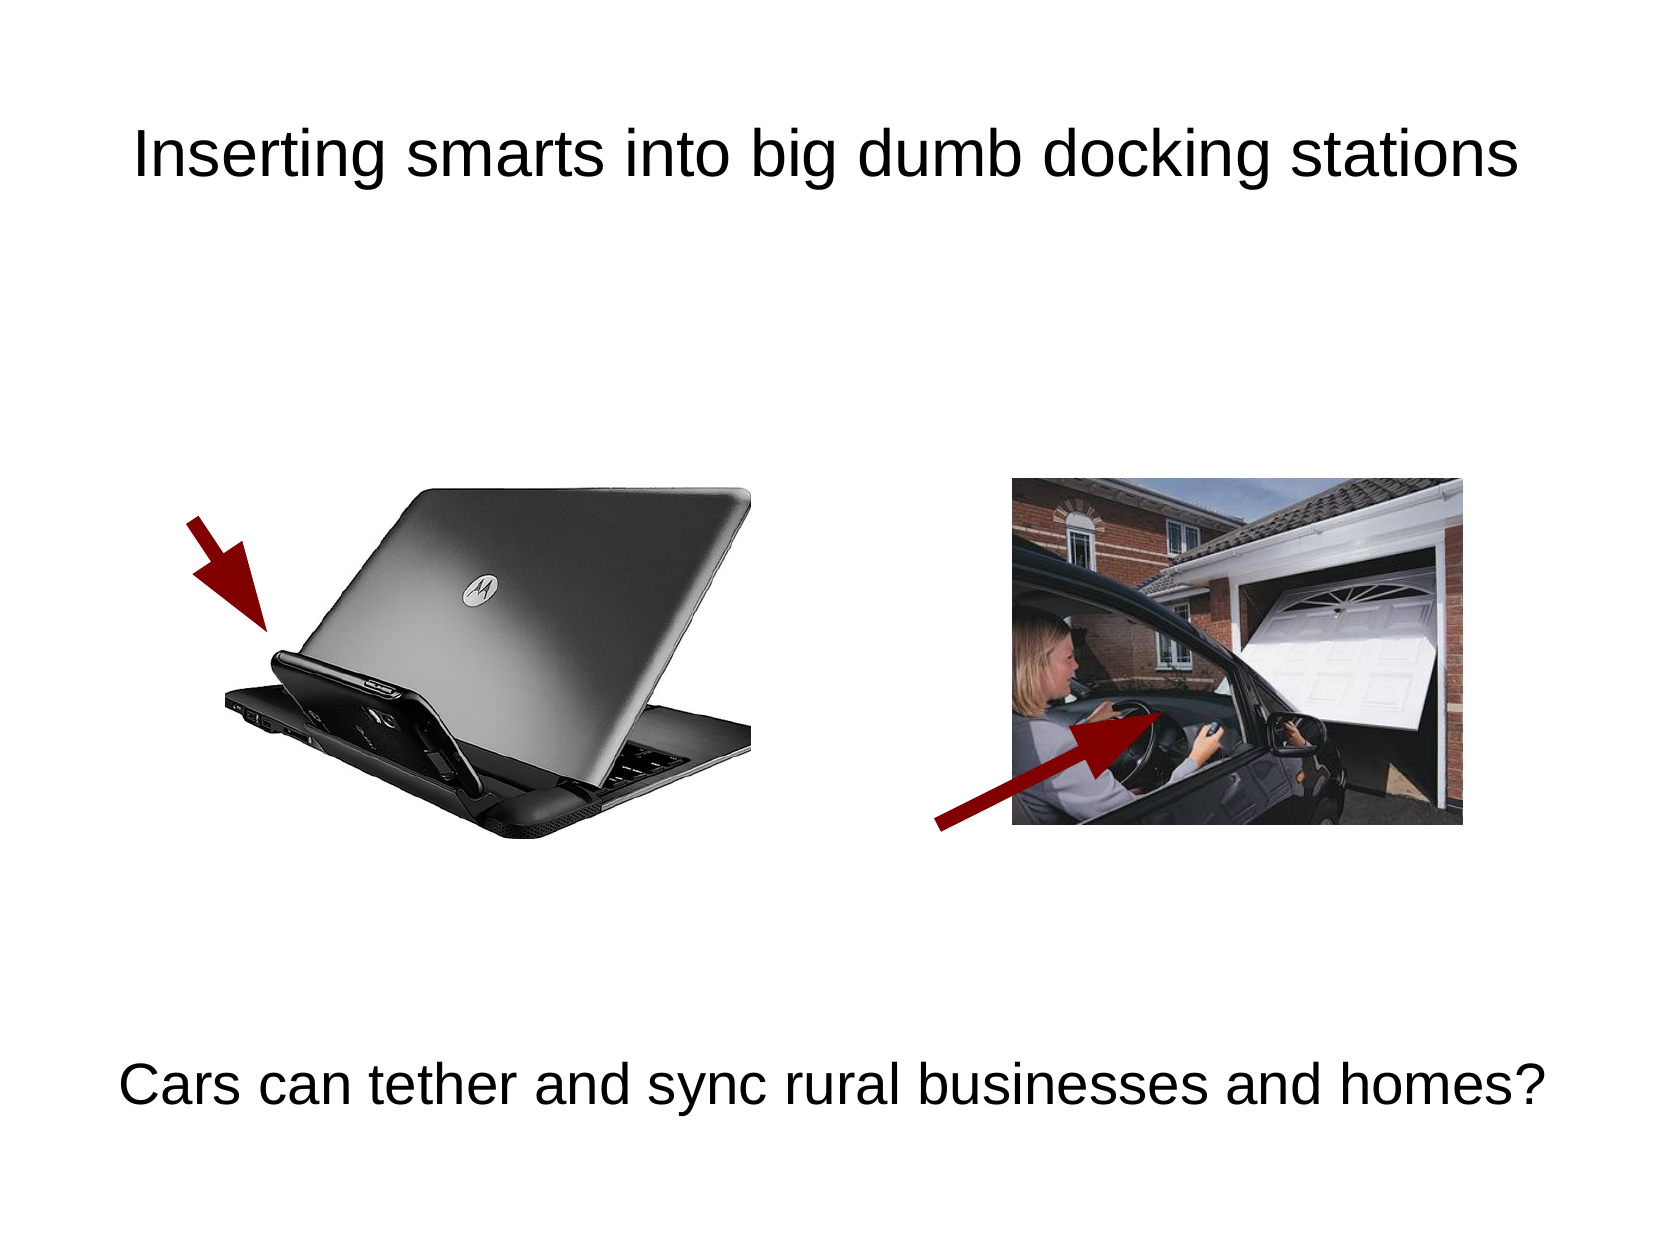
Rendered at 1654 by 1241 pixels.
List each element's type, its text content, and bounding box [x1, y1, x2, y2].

text_box Cars can tether and sync rural businesses and homes? [104, 1044, 1561, 1125]
picture [1012, 478, 1463, 826]
title Inserting smarts into big dumb docking stations [82, 49, 1571, 257]
picture [225, 487, 751, 839]
